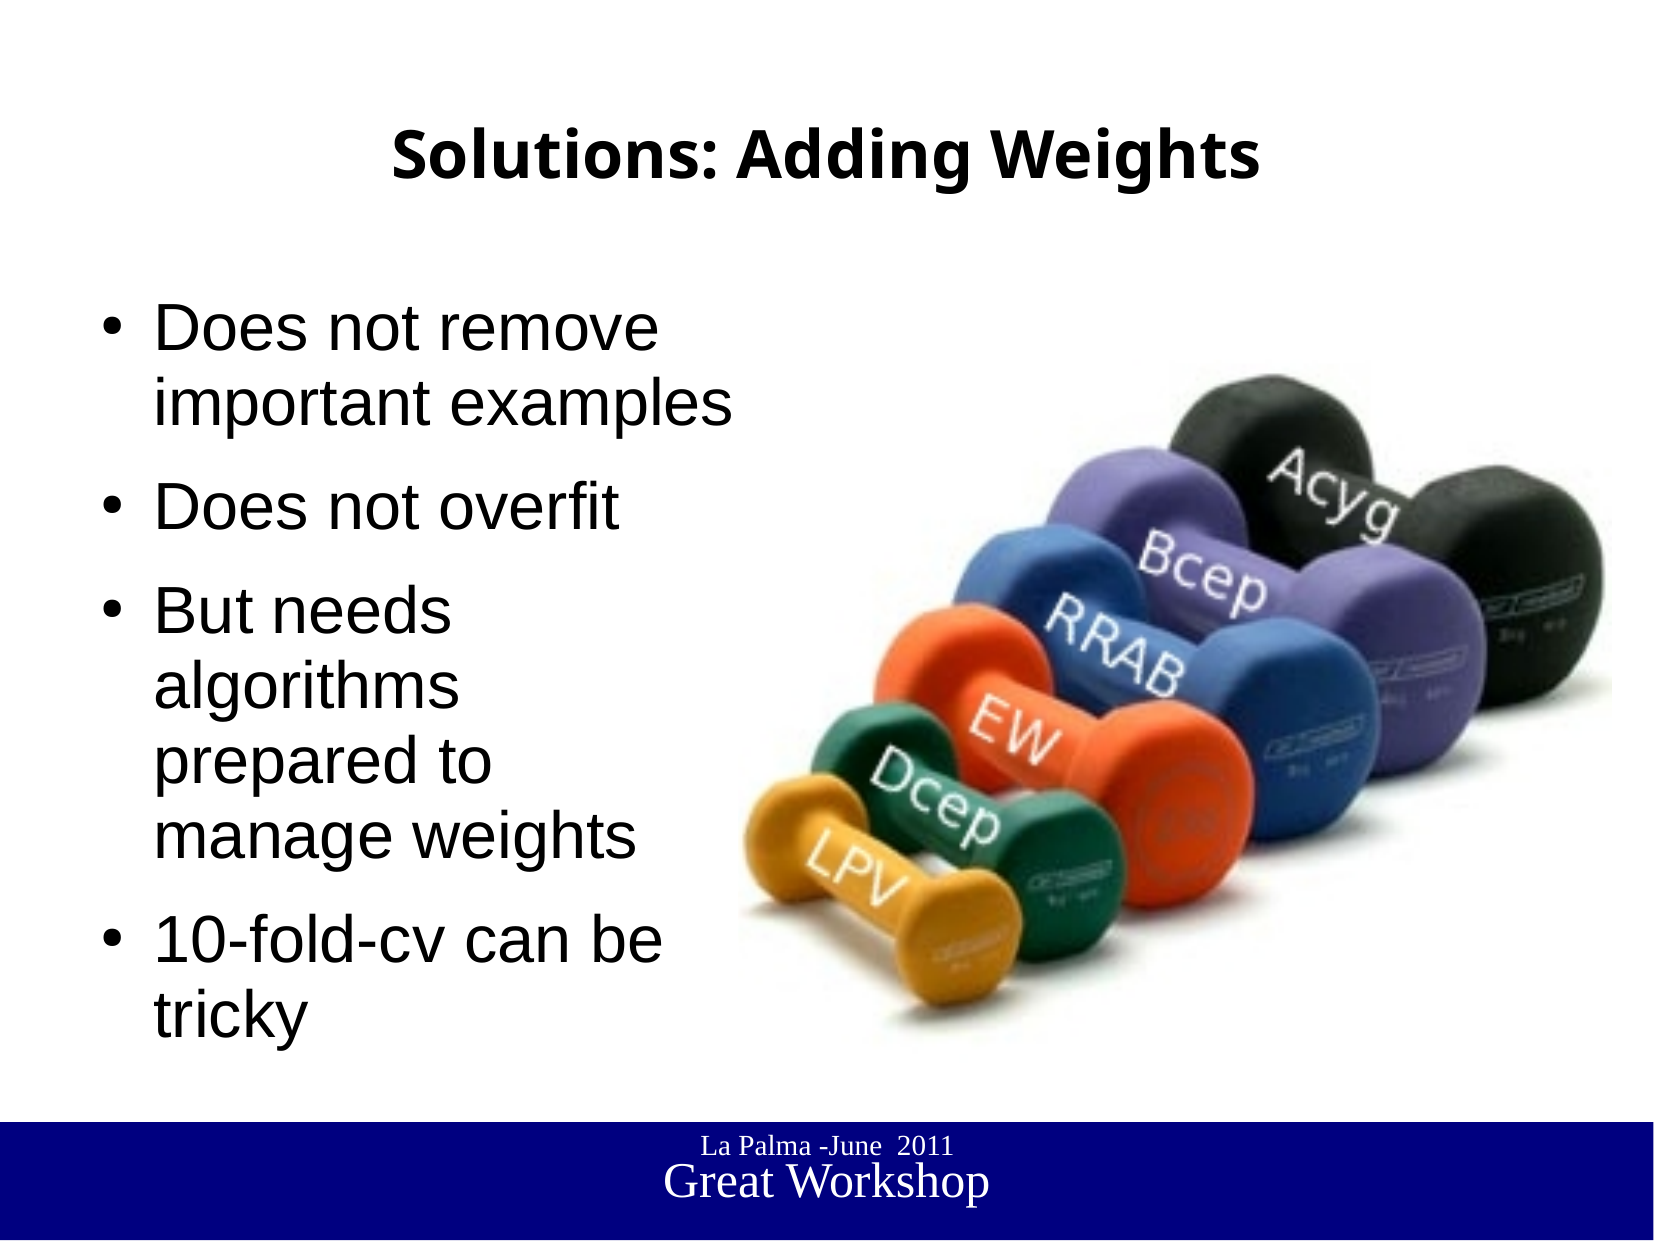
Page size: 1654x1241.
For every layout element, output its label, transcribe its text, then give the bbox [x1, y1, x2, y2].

title Solutions: Adding Weights [82, 49, 1571, 257]
picture [738, 359, 1612, 1063]
list Does not remove important examples Does not overfit But needs algorithms prepared to manage weights 10-fold-cv can be tricky [82, 290, 739, 1109]
